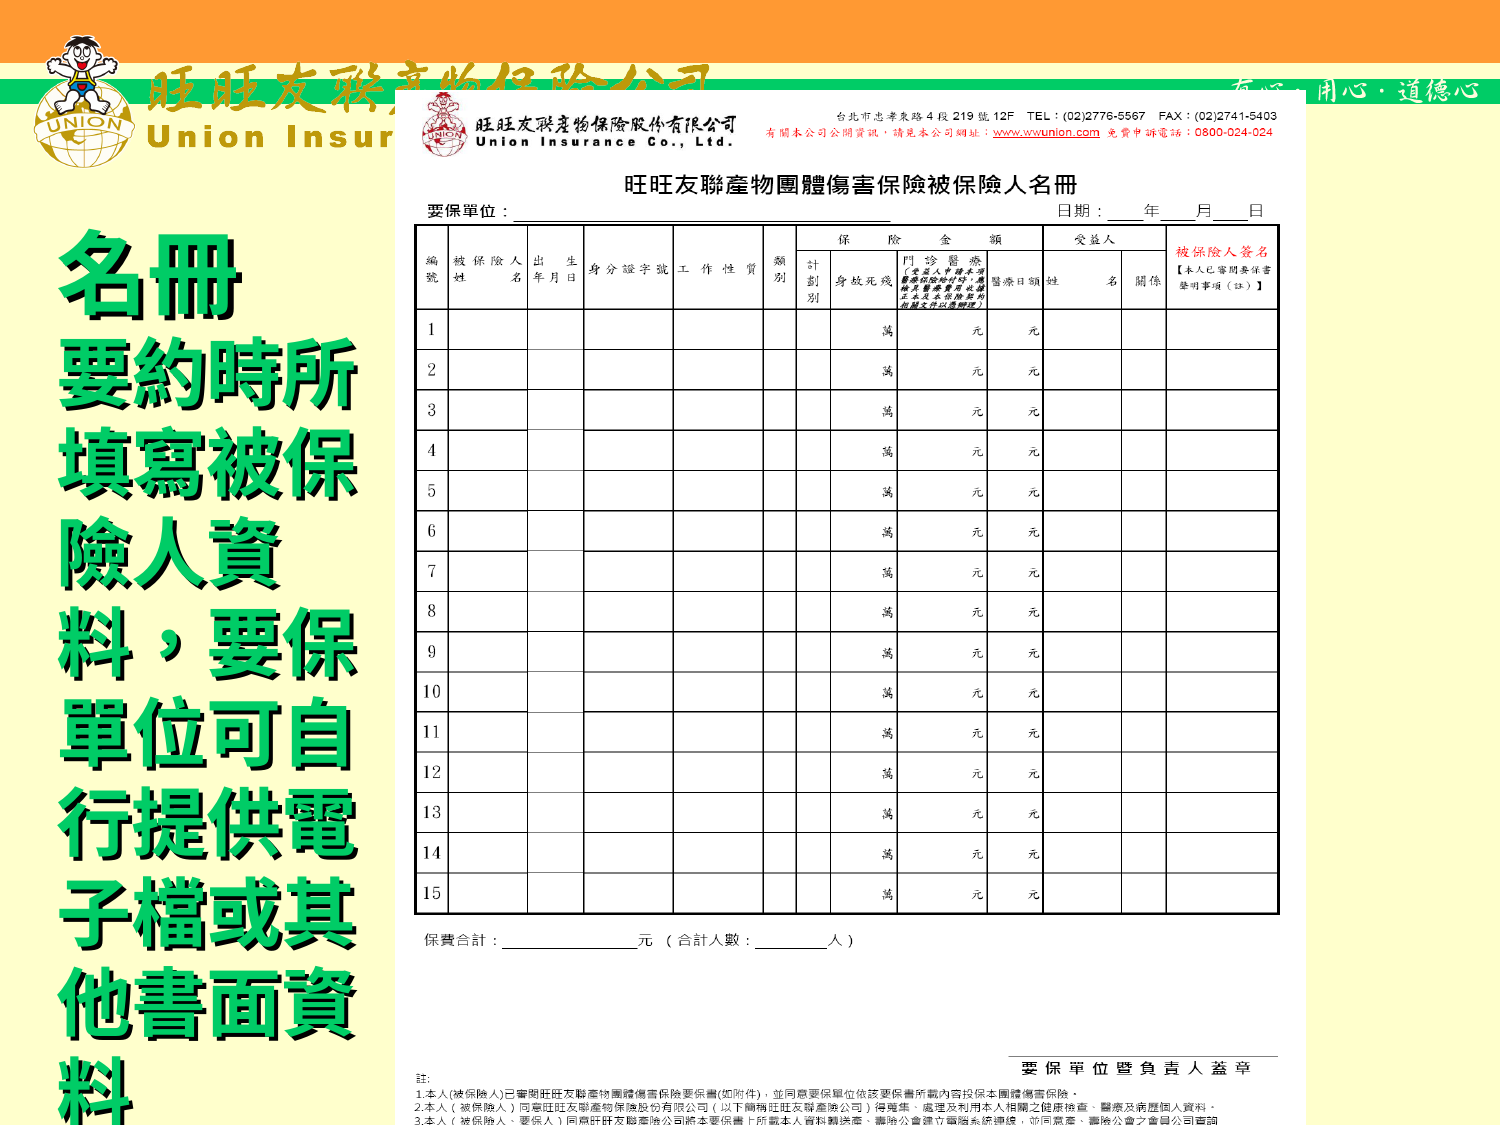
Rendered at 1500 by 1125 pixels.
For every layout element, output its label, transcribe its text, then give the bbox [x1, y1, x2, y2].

title 名冊 要約時所填寫被保險人資料，要保單位可自行提供電子檔或其他書面資料 [41, 208, 396, 988]
picture [395, 90, 1306, 1125]
